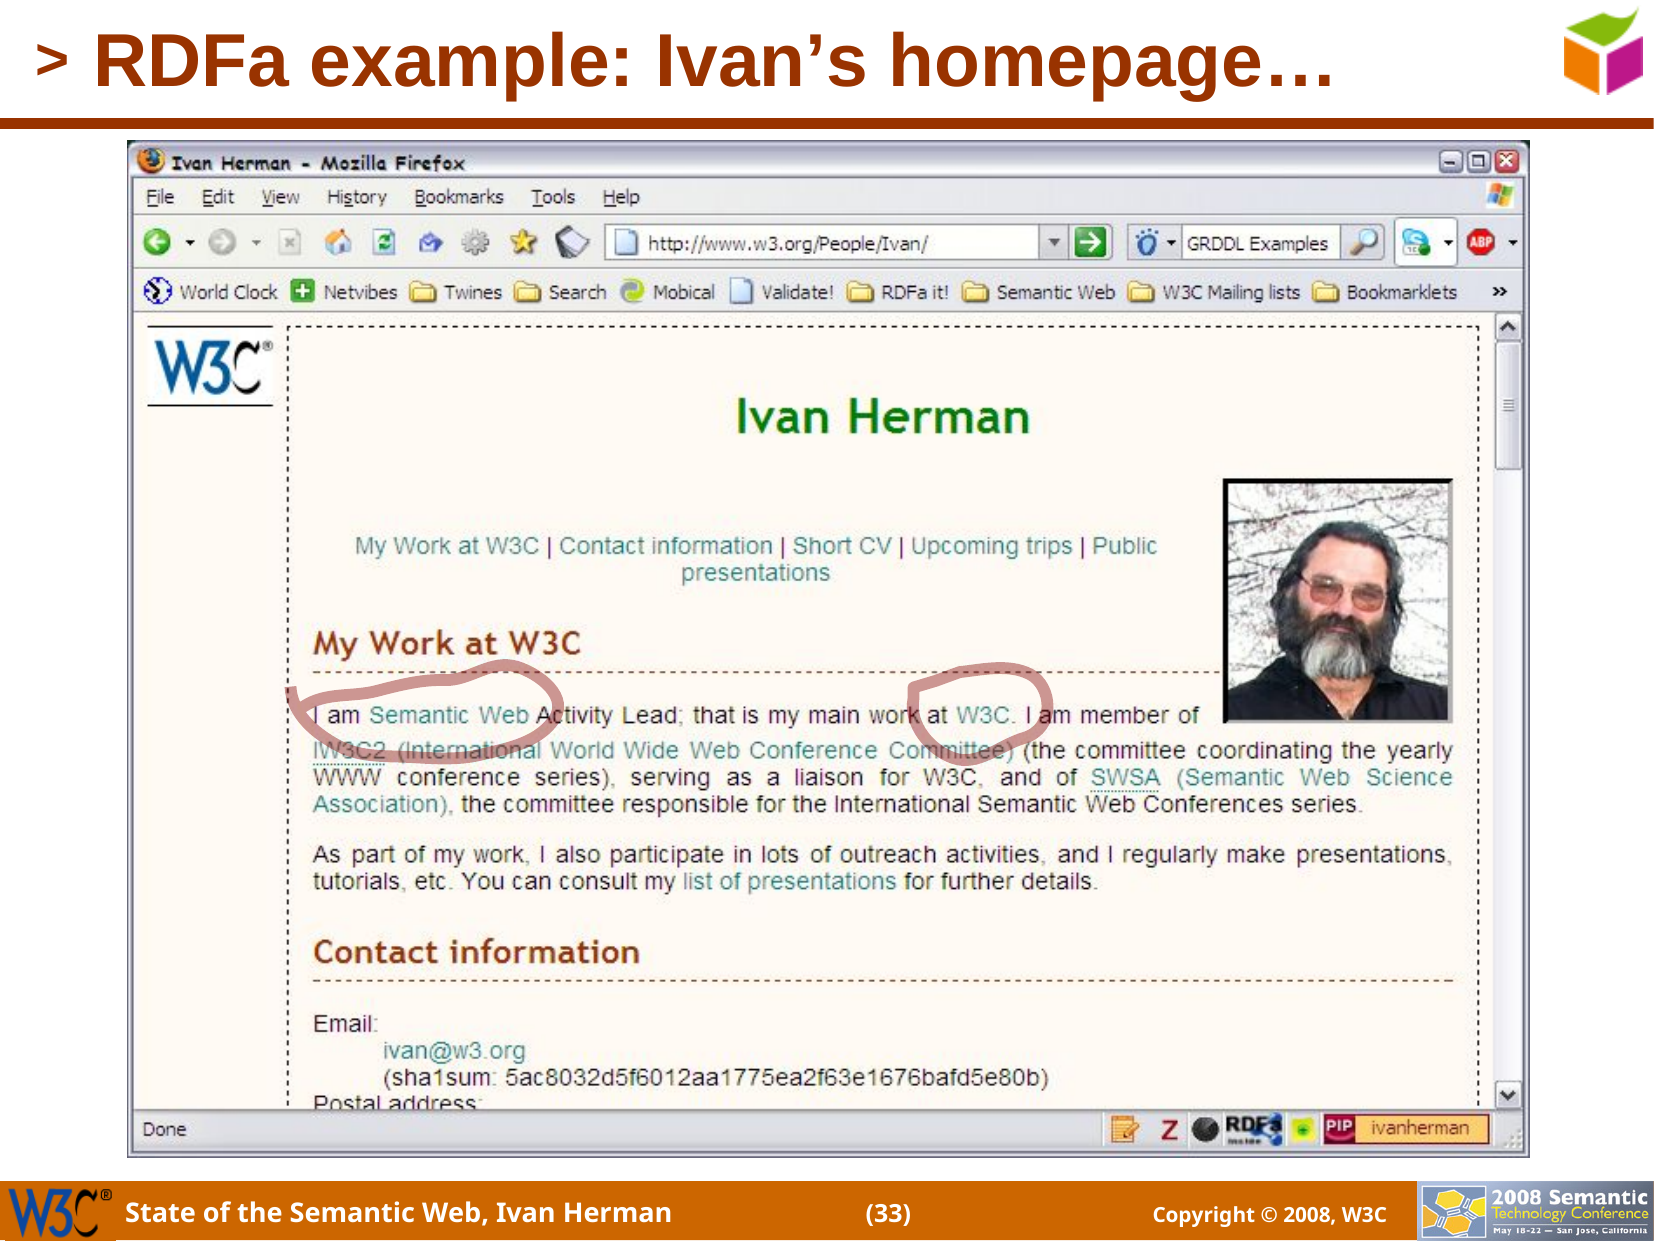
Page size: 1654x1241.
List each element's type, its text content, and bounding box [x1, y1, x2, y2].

picture [1564, 5, 1643, 95]
picture [127, 140, 1530, 1158]
picture [5, 1186, 116, 1241]
picture [1417, 1181, 1654, 1241]
title RDFa example: Ivan’s homepage… [93, 0, 1493, 119]
